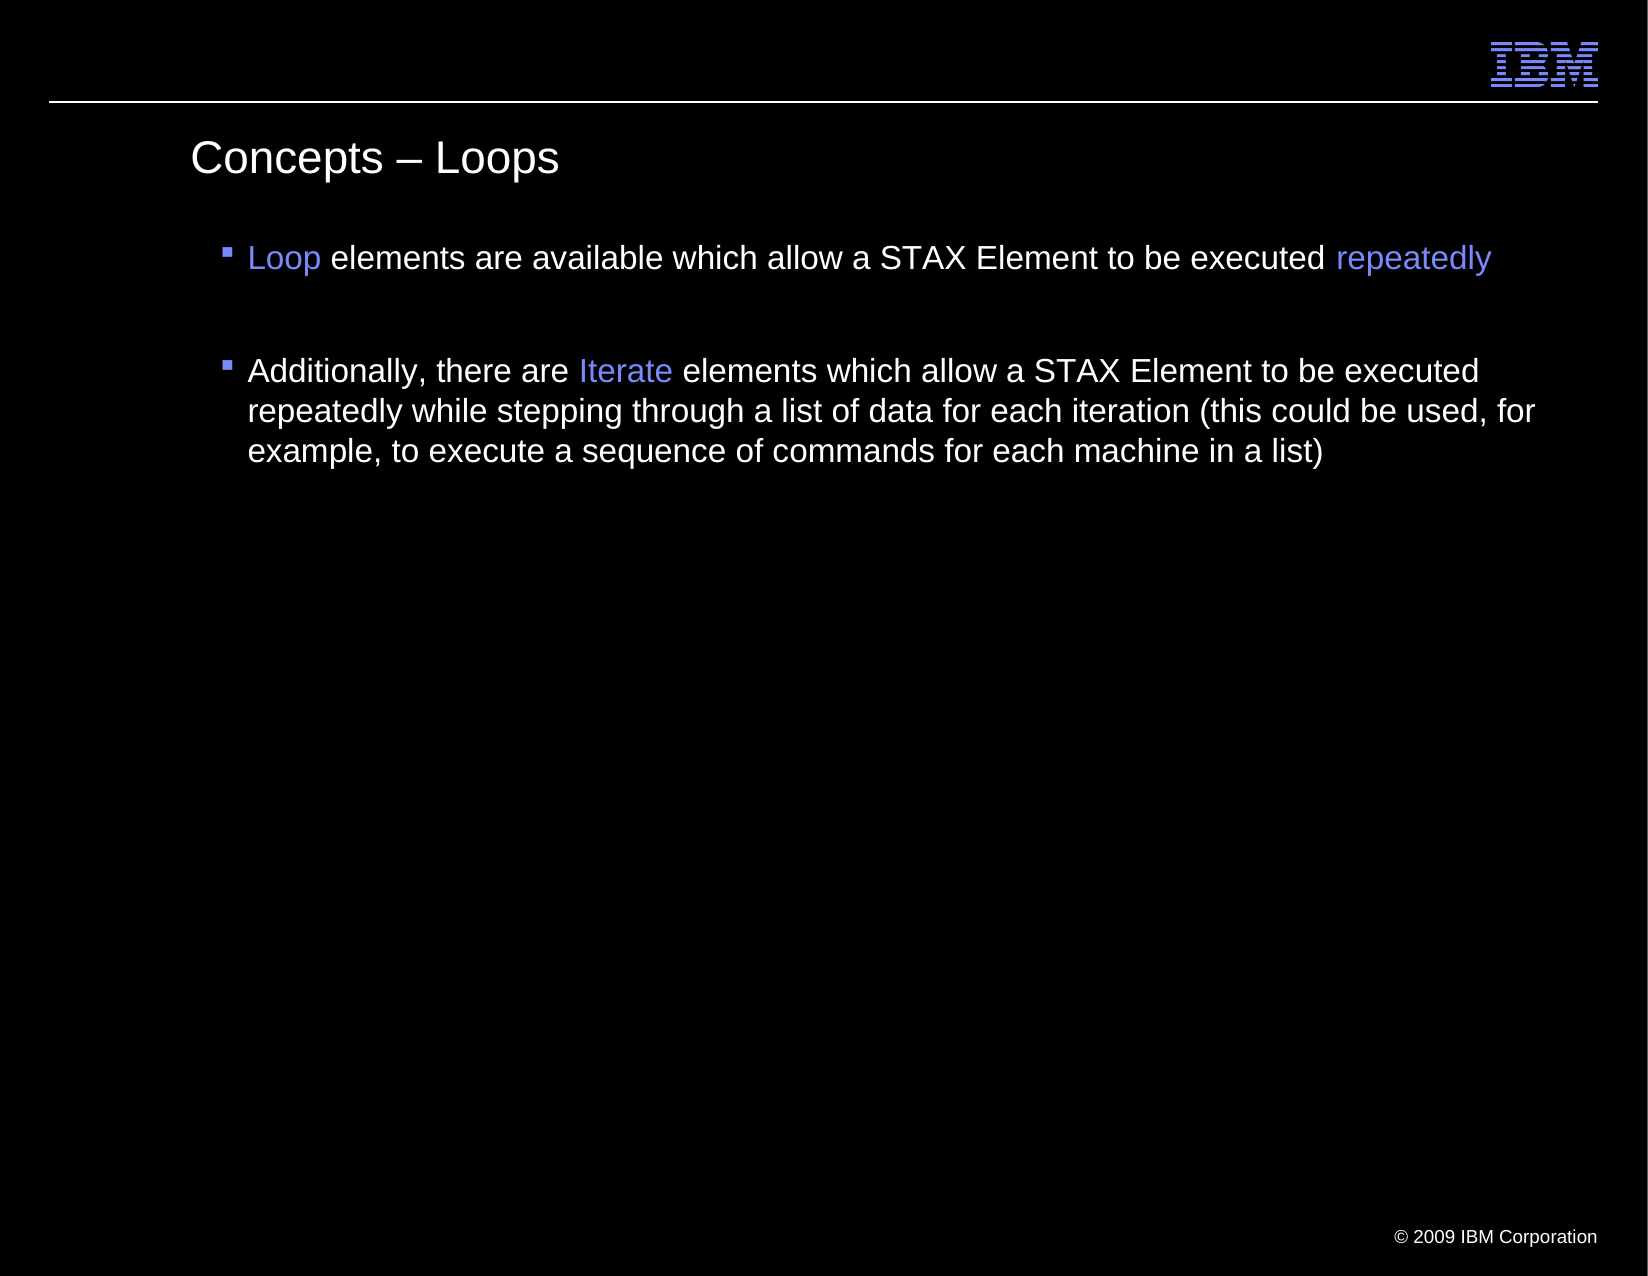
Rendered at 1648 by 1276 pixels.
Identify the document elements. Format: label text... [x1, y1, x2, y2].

text_box Loop elements are available which allow a STAX Element to be executed repeatedly Additionally, there are Iterate elements which allow a STAX Element to be executed repeatedly while stepping through a list of data for each iteration (this could be used, for example, to execute a sequence of commands for each machine in a list) [219, 236, 1570, 470]
picture [1491, 42, 1598, 87]
title Concepts – Loops [173, 125, 1648, 219]
